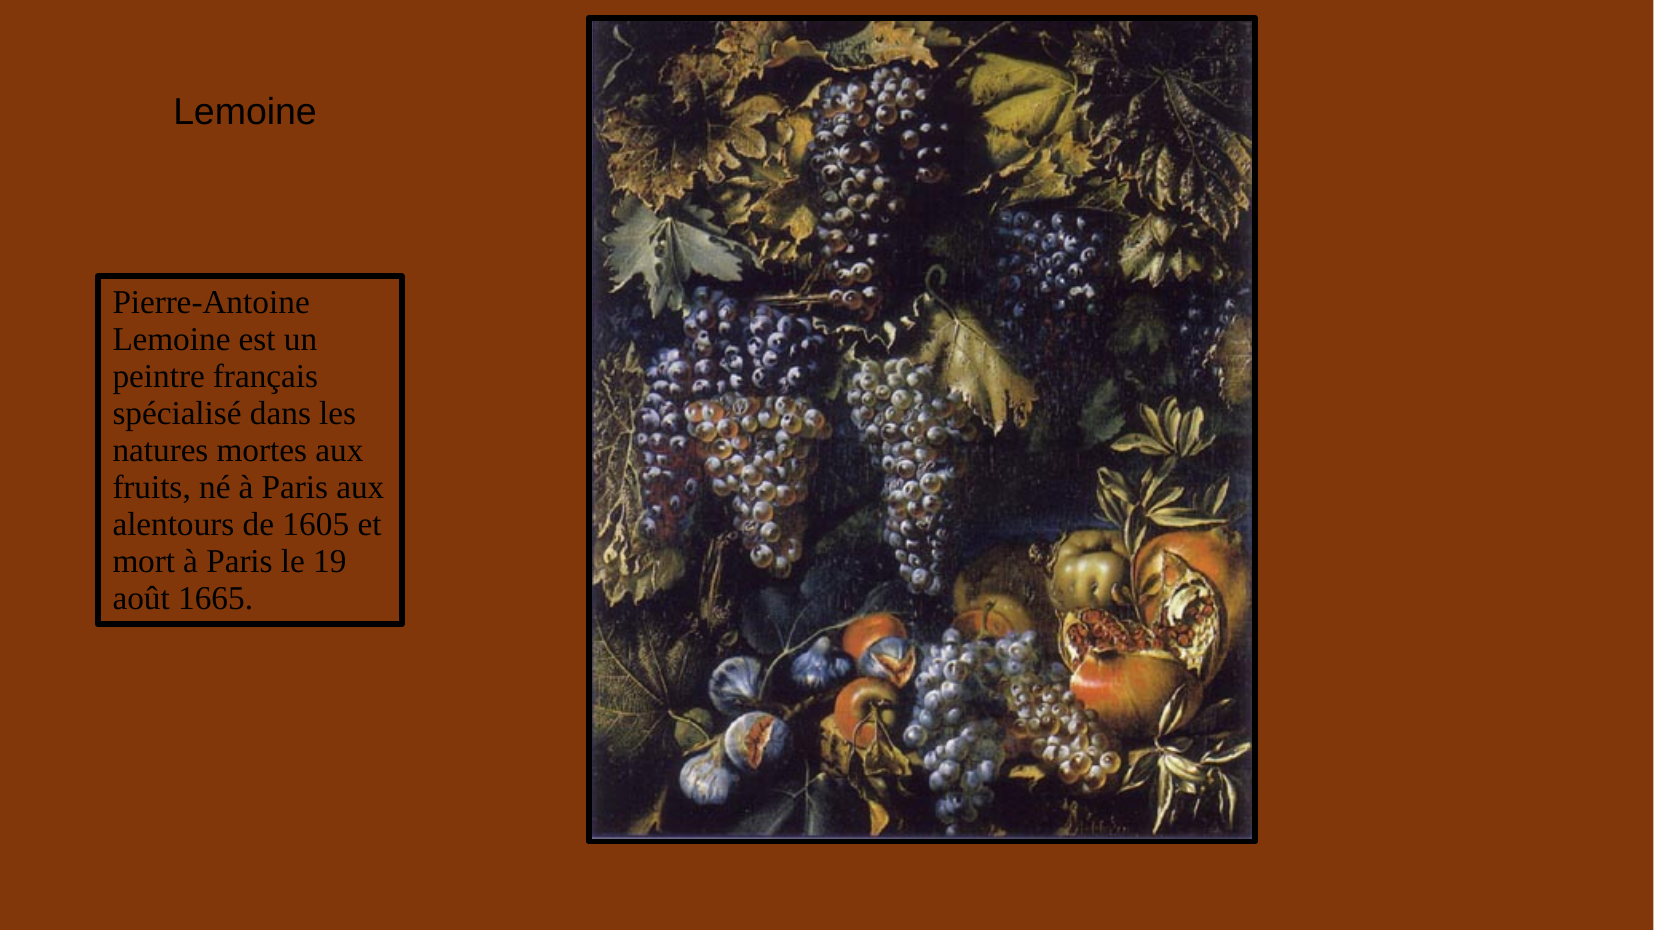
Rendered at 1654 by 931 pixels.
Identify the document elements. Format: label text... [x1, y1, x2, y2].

text_box Pierre-Antoine Lemoine est un peintre français spécialisé dans les natures mortes aux fruits, né à Paris aux alentours de 1605 et mort à Paris le 19 août 1665. [97, 276, 402, 625]
title Lemoine [106, 69, 384, 154]
picture [591, 20, 1252, 839]
